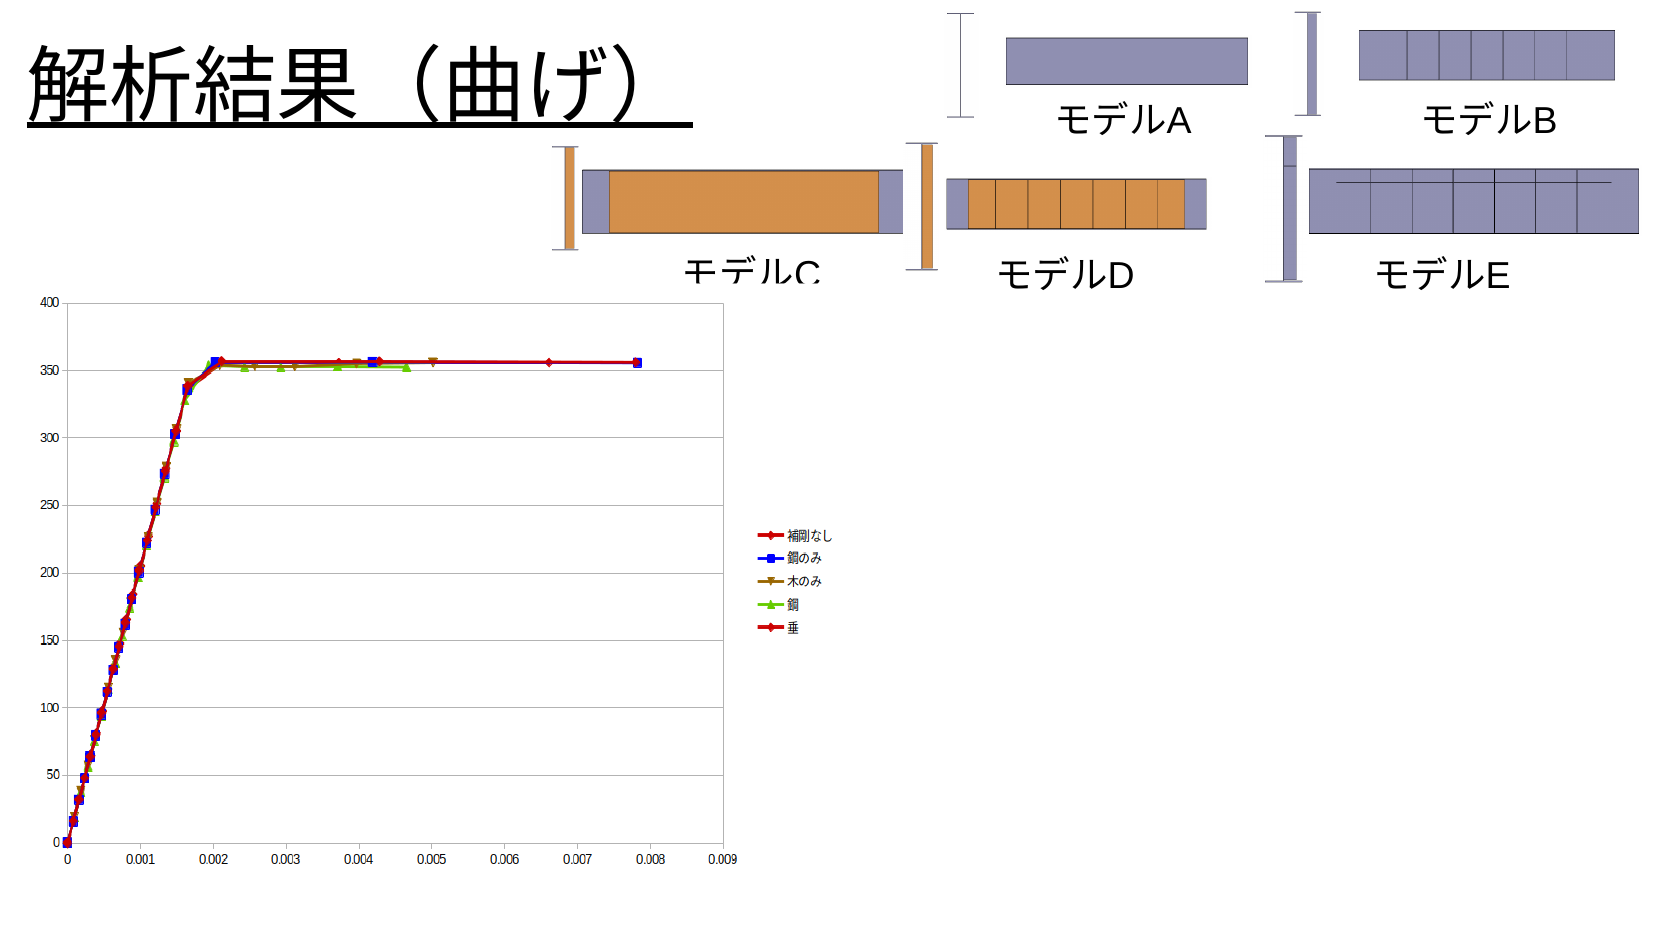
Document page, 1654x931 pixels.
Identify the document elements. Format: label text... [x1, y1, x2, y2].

text_box 解析結果（曲げ） [11, 11, 709, 148]
picture [1357, 29, 1619, 83]
picture [551, 145, 579, 252]
text_box モデルC [666, 236, 904, 306]
picture [944, 11, 979, 119]
picture [23, 283, 843, 879]
picture [1263, 134, 1642, 284]
picture [944, 177, 1212, 231]
text_box モデルE [1358, 237, 1548, 308]
text_box モデルB [1405, 82, 1583, 154]
picture [1003, 35, 1252, 88]
picture [1293, 11, 1324, 119]
text_box モデルA [1039, 82, 1217, 152]
text_box モデルD [980, 237, 1205, 308]
picture [580, 141, 939, 272]
